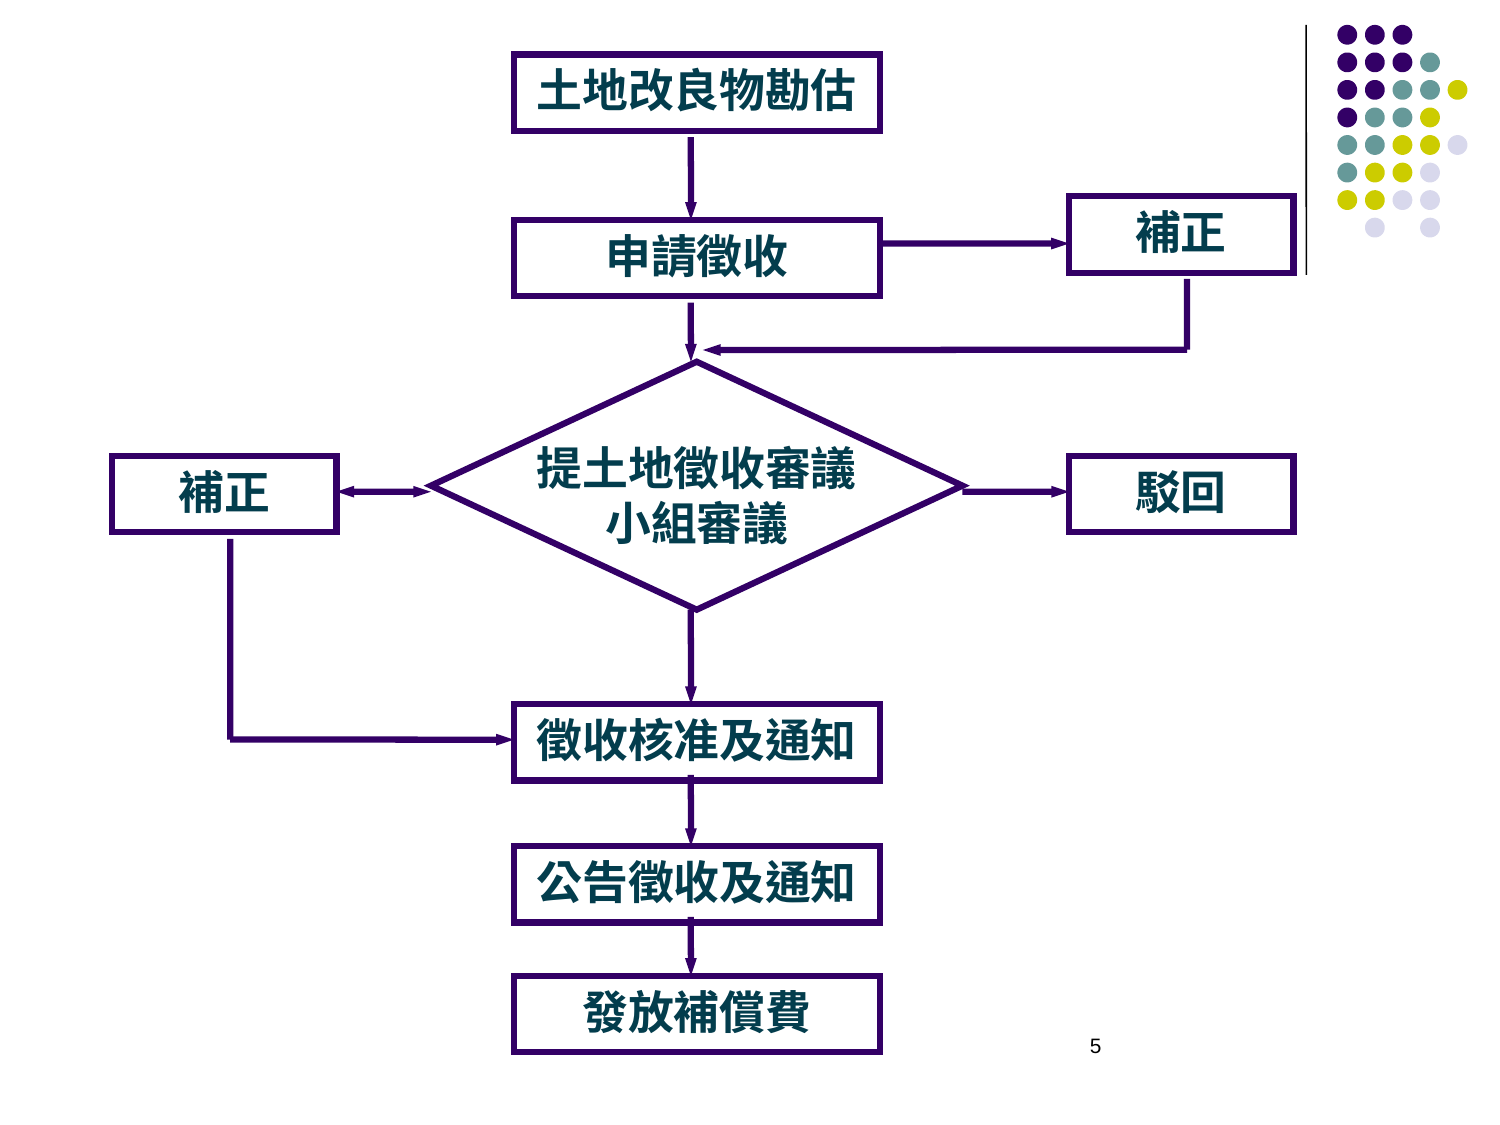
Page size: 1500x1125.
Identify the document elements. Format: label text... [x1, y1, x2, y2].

text_box 駁回 [1069, 455, 1294, 533]
text_box 發放補償費 [513, 976, 880, 1053]
text_box 申請徵收 [513, 219, 880, 297]
text_box 公告徵收及通知 [513, 846, 880, 923]
text_box 土地改良物勘估 [513, 54, 880, 131]
text_box 補正 [111, 455, 337, 533]
text_box 提土地徵收審議小組審議 [513, 432, 880, 558]
text_box [1074, 1025, 1426, 1101]
text_box 徵收核准及通知 [513, 704, 880, 781]
text_box 補正 [1069, 196, 1294, 273]
